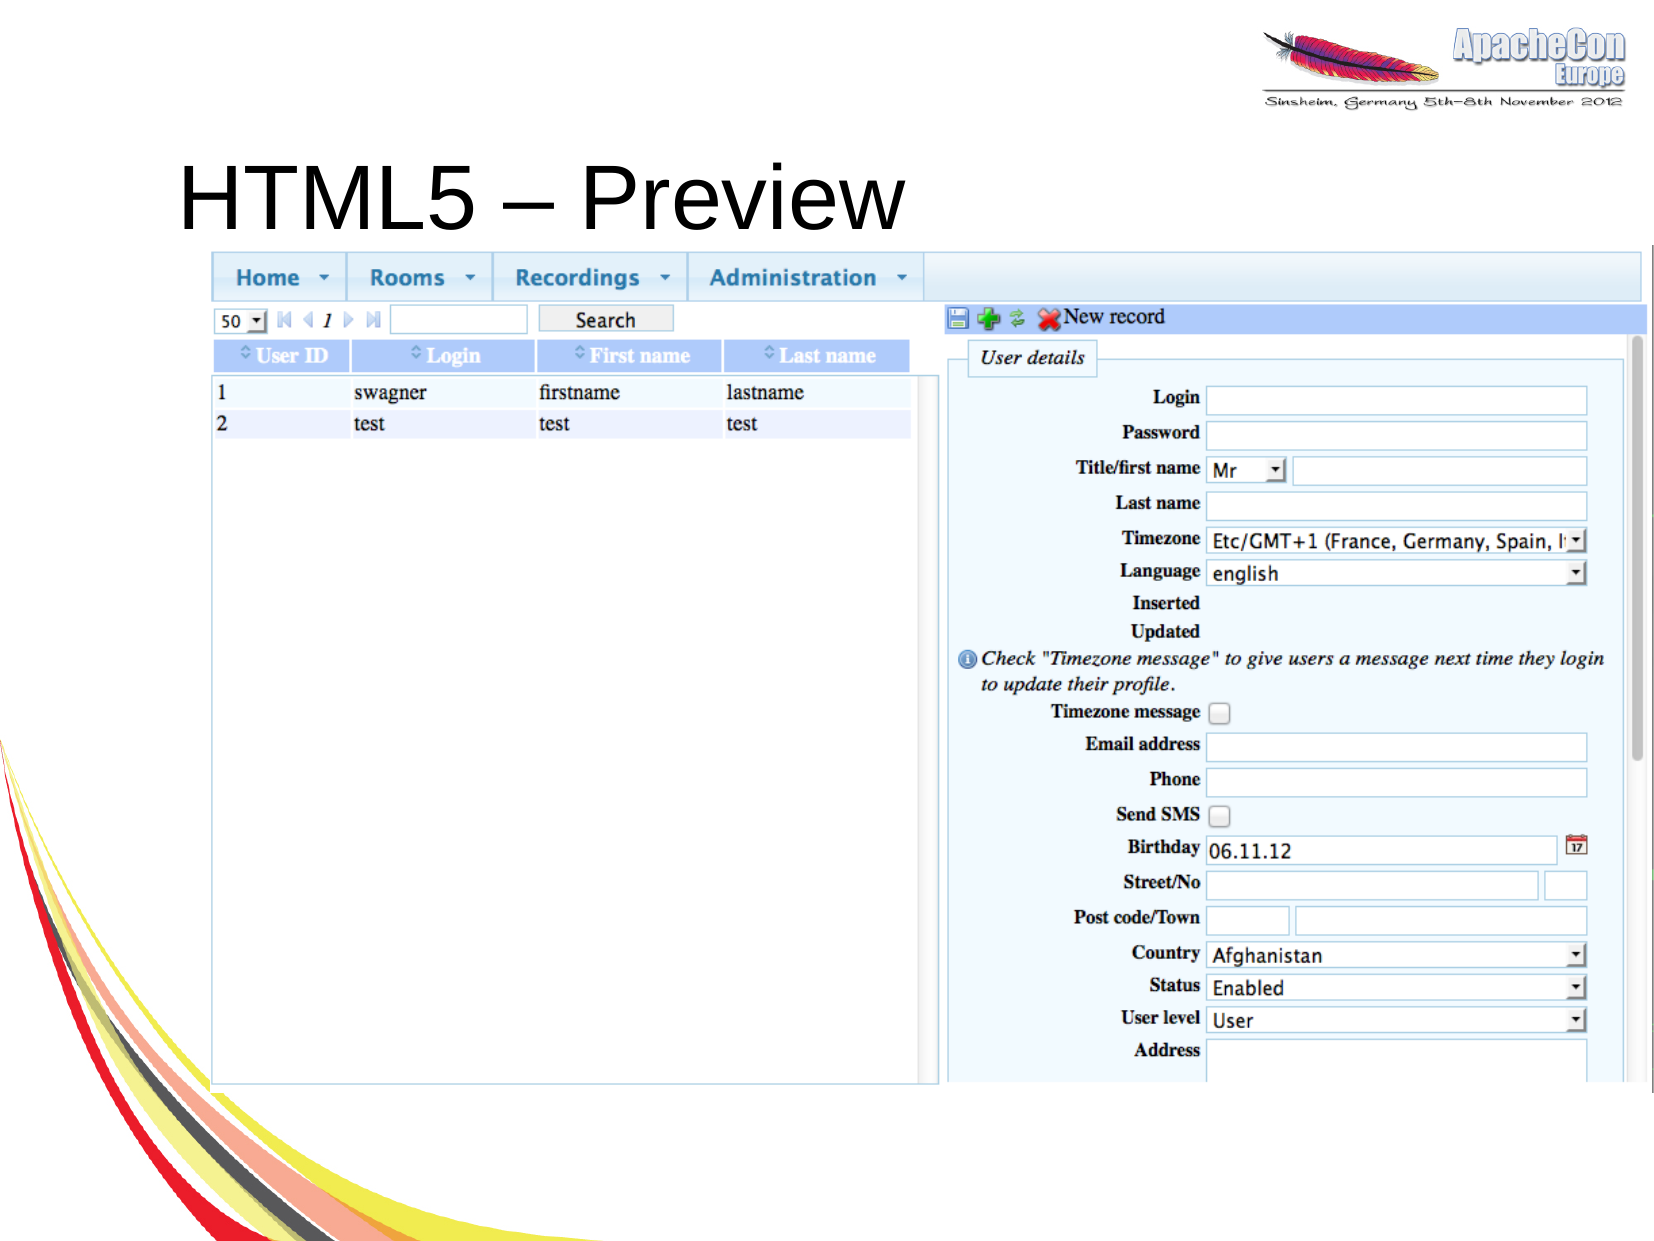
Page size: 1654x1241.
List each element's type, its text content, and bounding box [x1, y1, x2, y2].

title HTML5 – Preview [177, 146, 1536, 250]
picture [0, 0, 1654, 1241]
